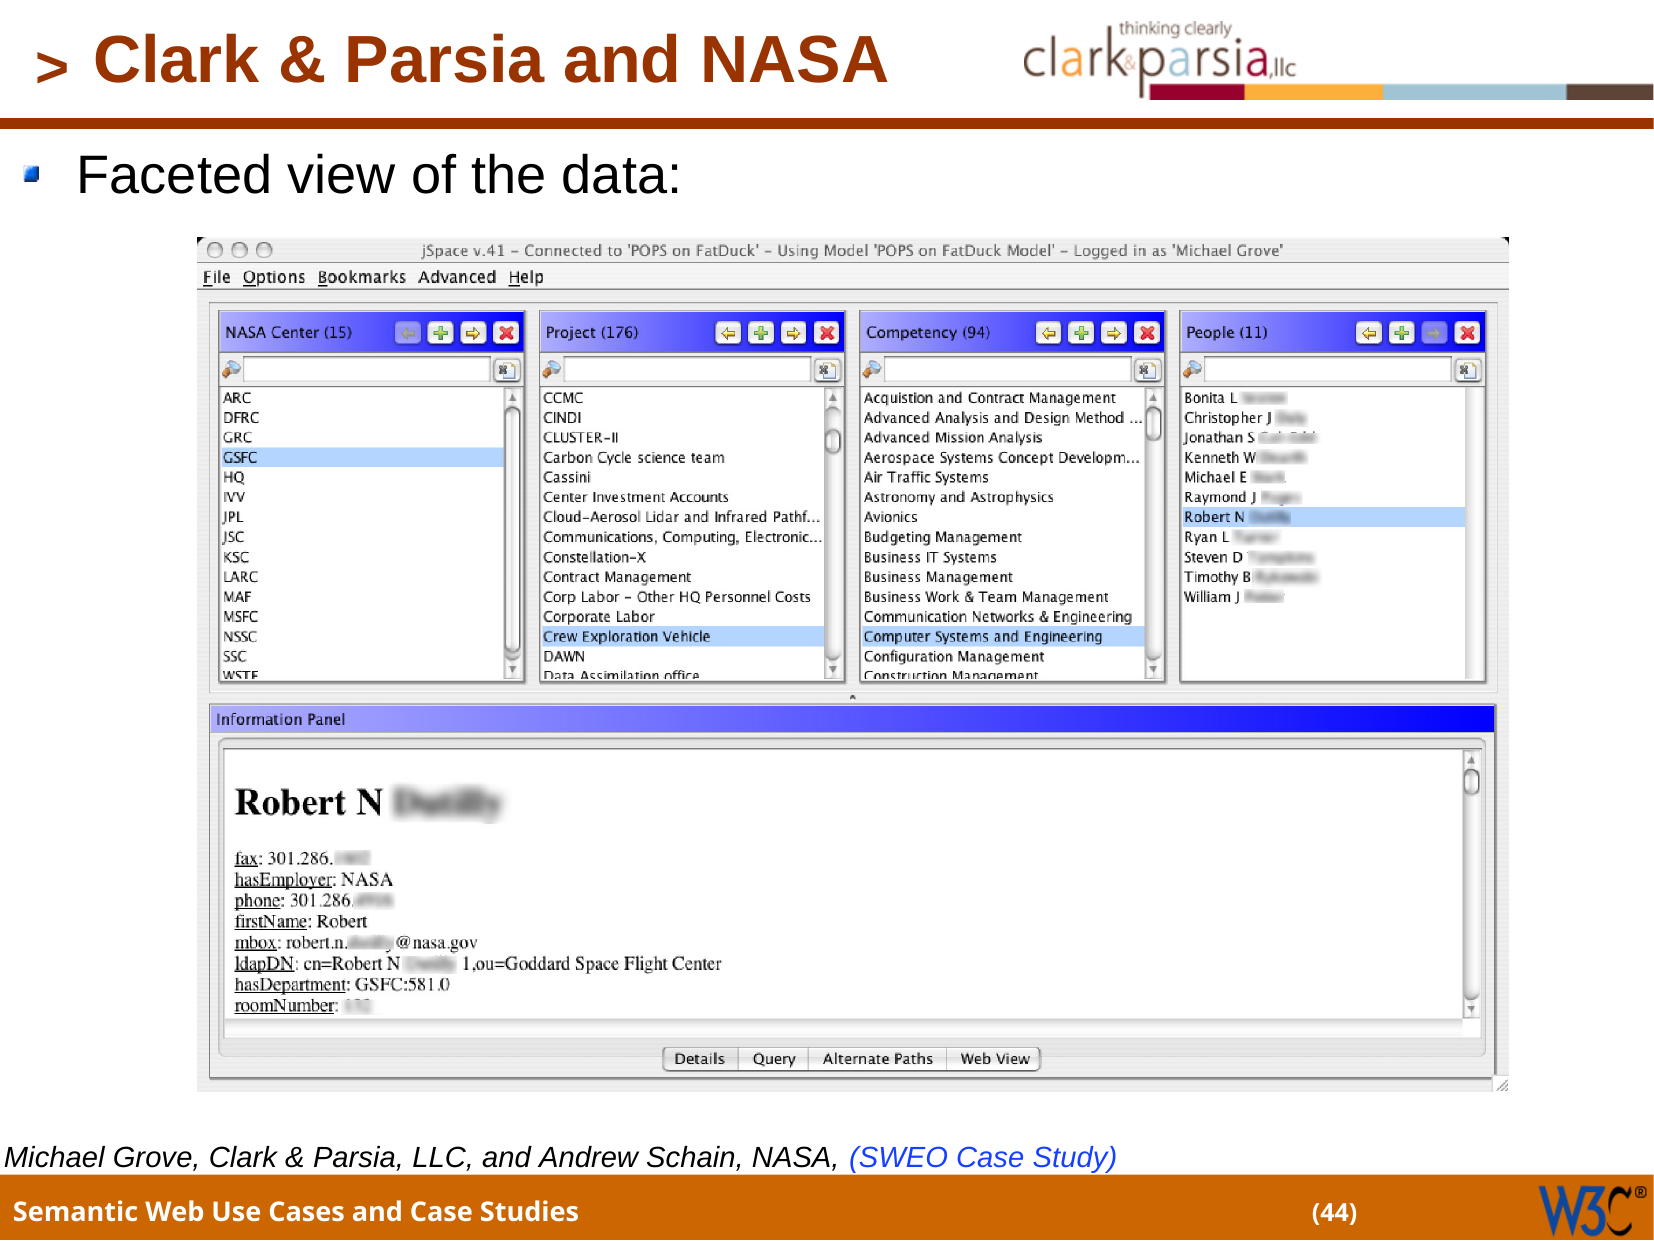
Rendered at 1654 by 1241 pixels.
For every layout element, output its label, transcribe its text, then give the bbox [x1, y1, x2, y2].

list Faceted view of the data: [5, 141, 1630, 236]
picture [197, 237, 1509, 1092]
text_box Michael Grove, Clark & Parsia, LLC, and Andrew Schain, NASA, (SWEO Case Study) [3, 1139, 1414, 1173]
picture [1024, 21, 1654, 100]
picture [1535, 1183, 1651, 1240]
title Clark & Parsia and NASA [93, 0, 1493, 119]
